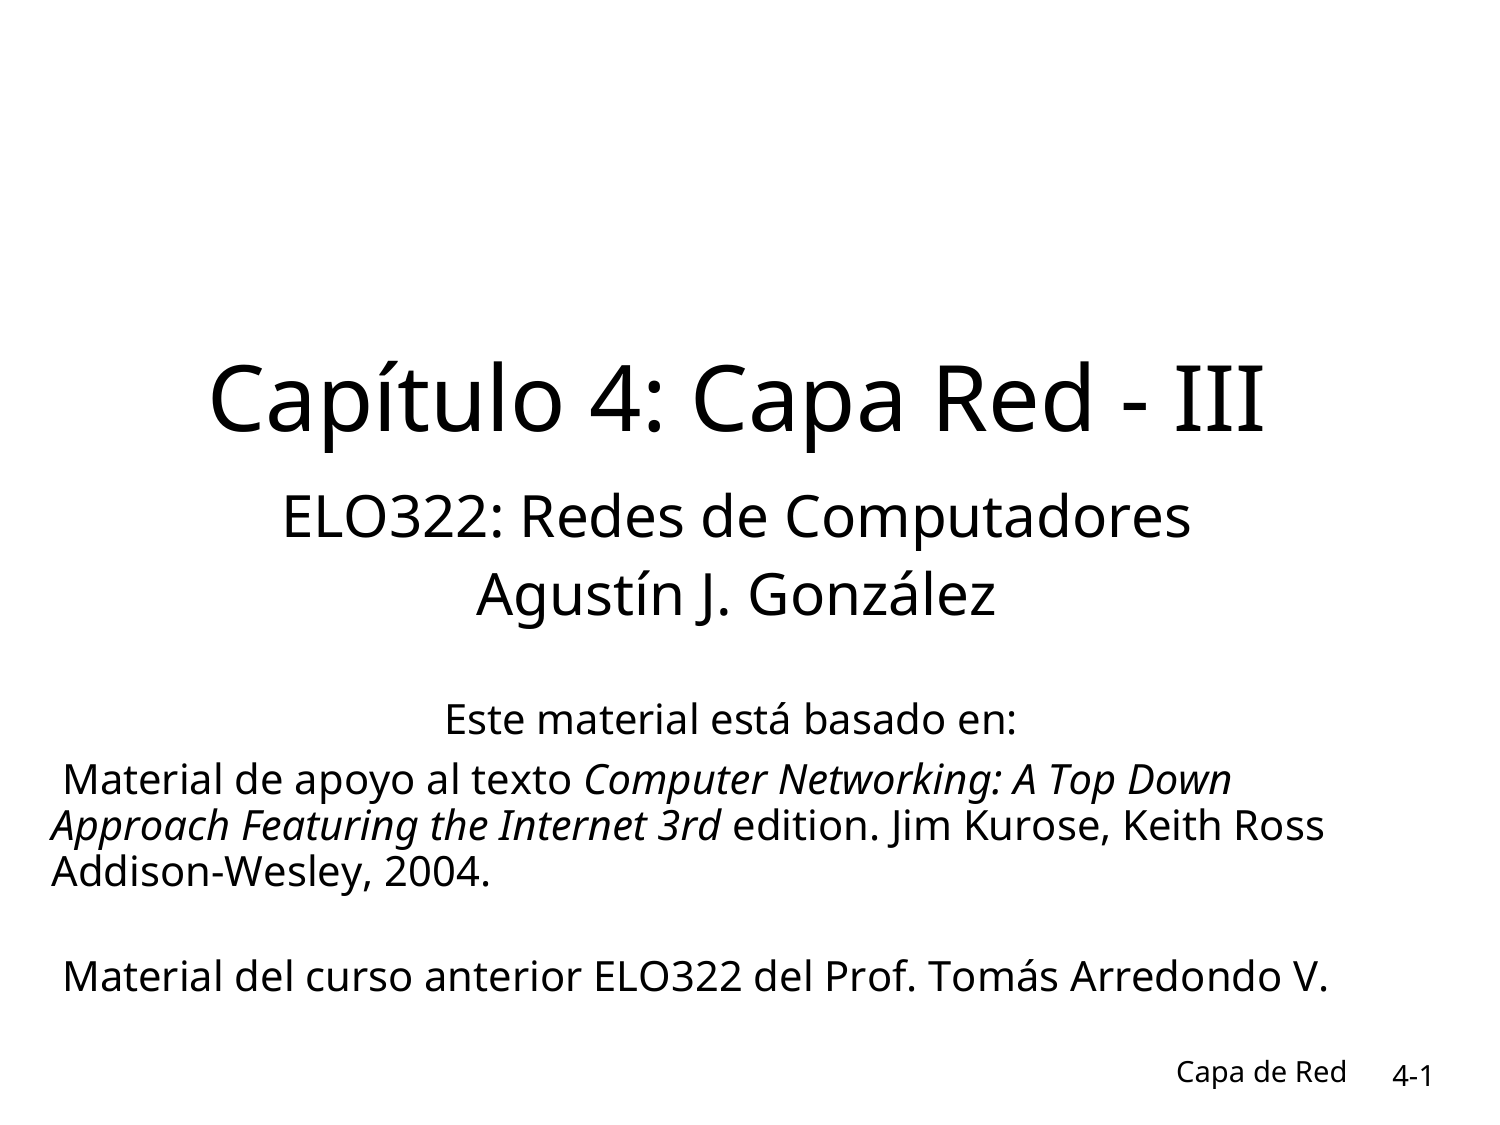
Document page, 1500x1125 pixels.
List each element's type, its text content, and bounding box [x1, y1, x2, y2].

title Capítulo 4: Capa Red - III [99, 274, 1375, 479]
subtitle ELO322: Redes de Computadores Agustín J. González Este material está basado en: Material de apoyo al texto Computer Networking: A Top Down Approach Featuring the Internet 3rd edition. Jim Kurose, Keith Ross Addison-Wesley, 2004. Material del curso anterior ELO322 del Prof. Tomás Arredondo V. [36, 479, 1437, 1038]
